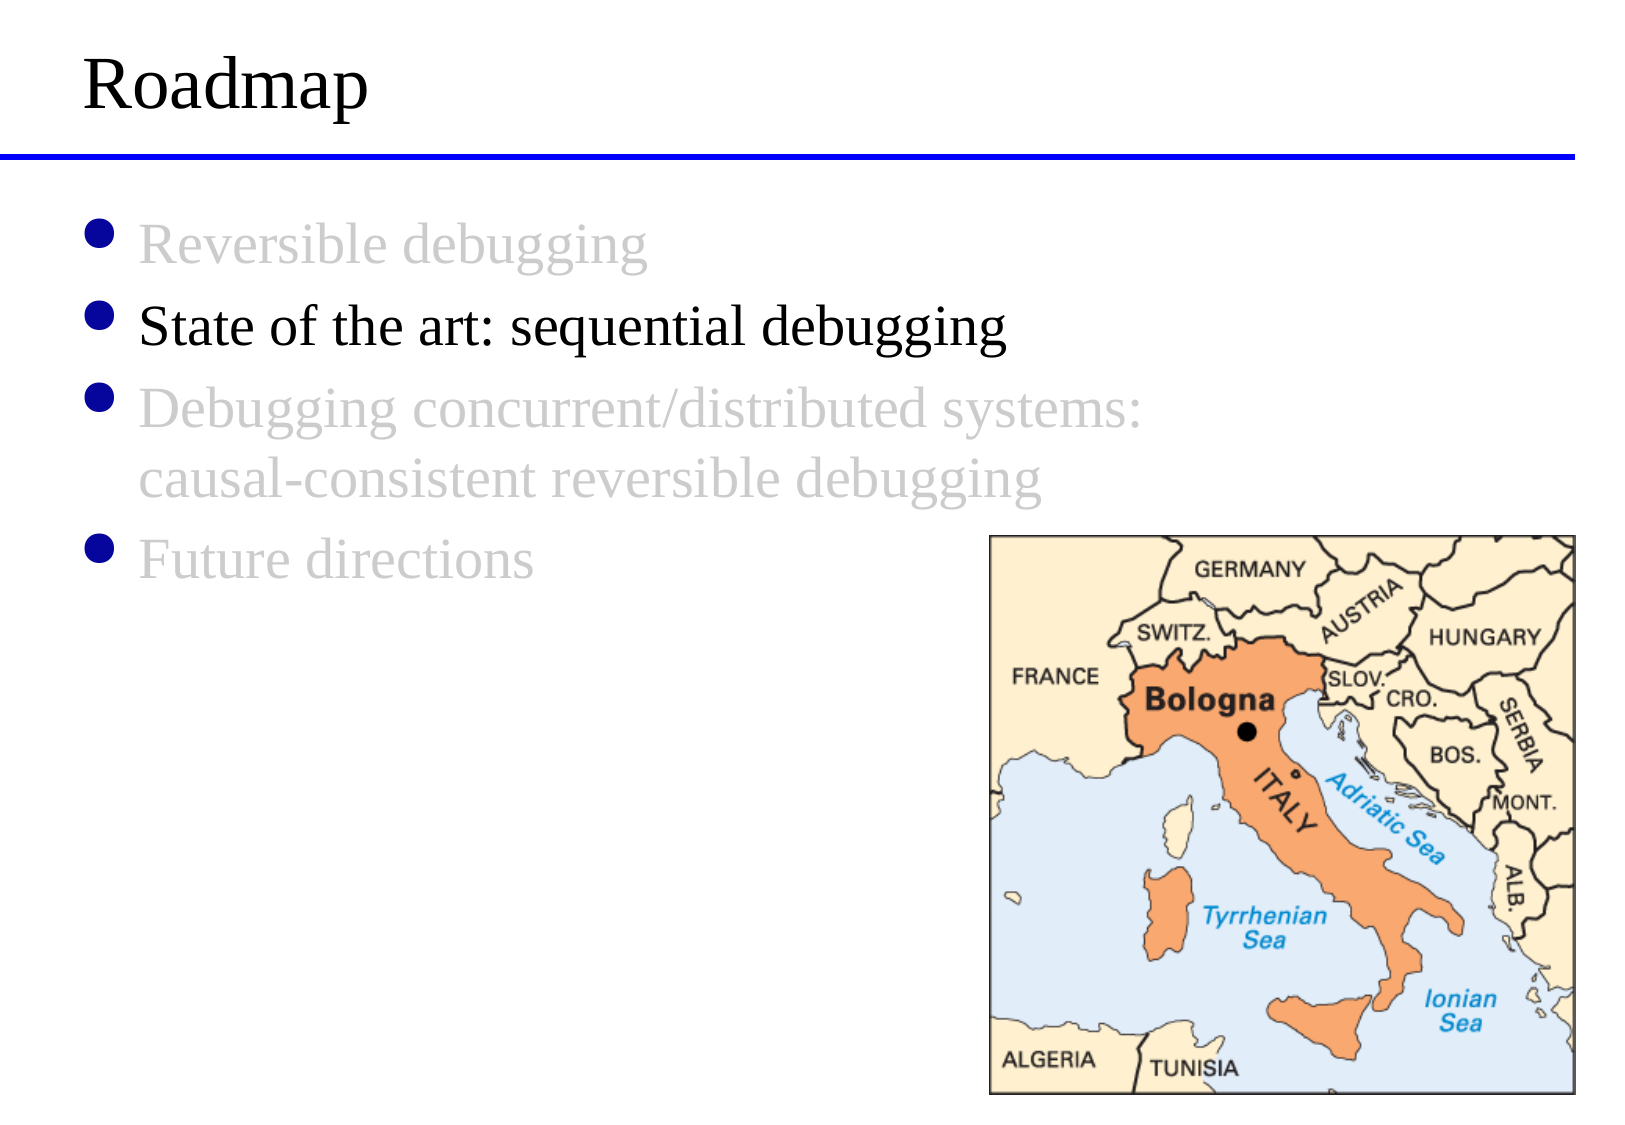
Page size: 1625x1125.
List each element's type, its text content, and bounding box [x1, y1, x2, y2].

title Roadmap [67, 27, 1544, 131]
list Reversible debugging State of the art: sequential debugging Debugging concurrent/distributed systems: causal-consistent reversible debugging Future directions [67, 198, 1478, 1061]
picture [989, 535, 1576, 1096]
